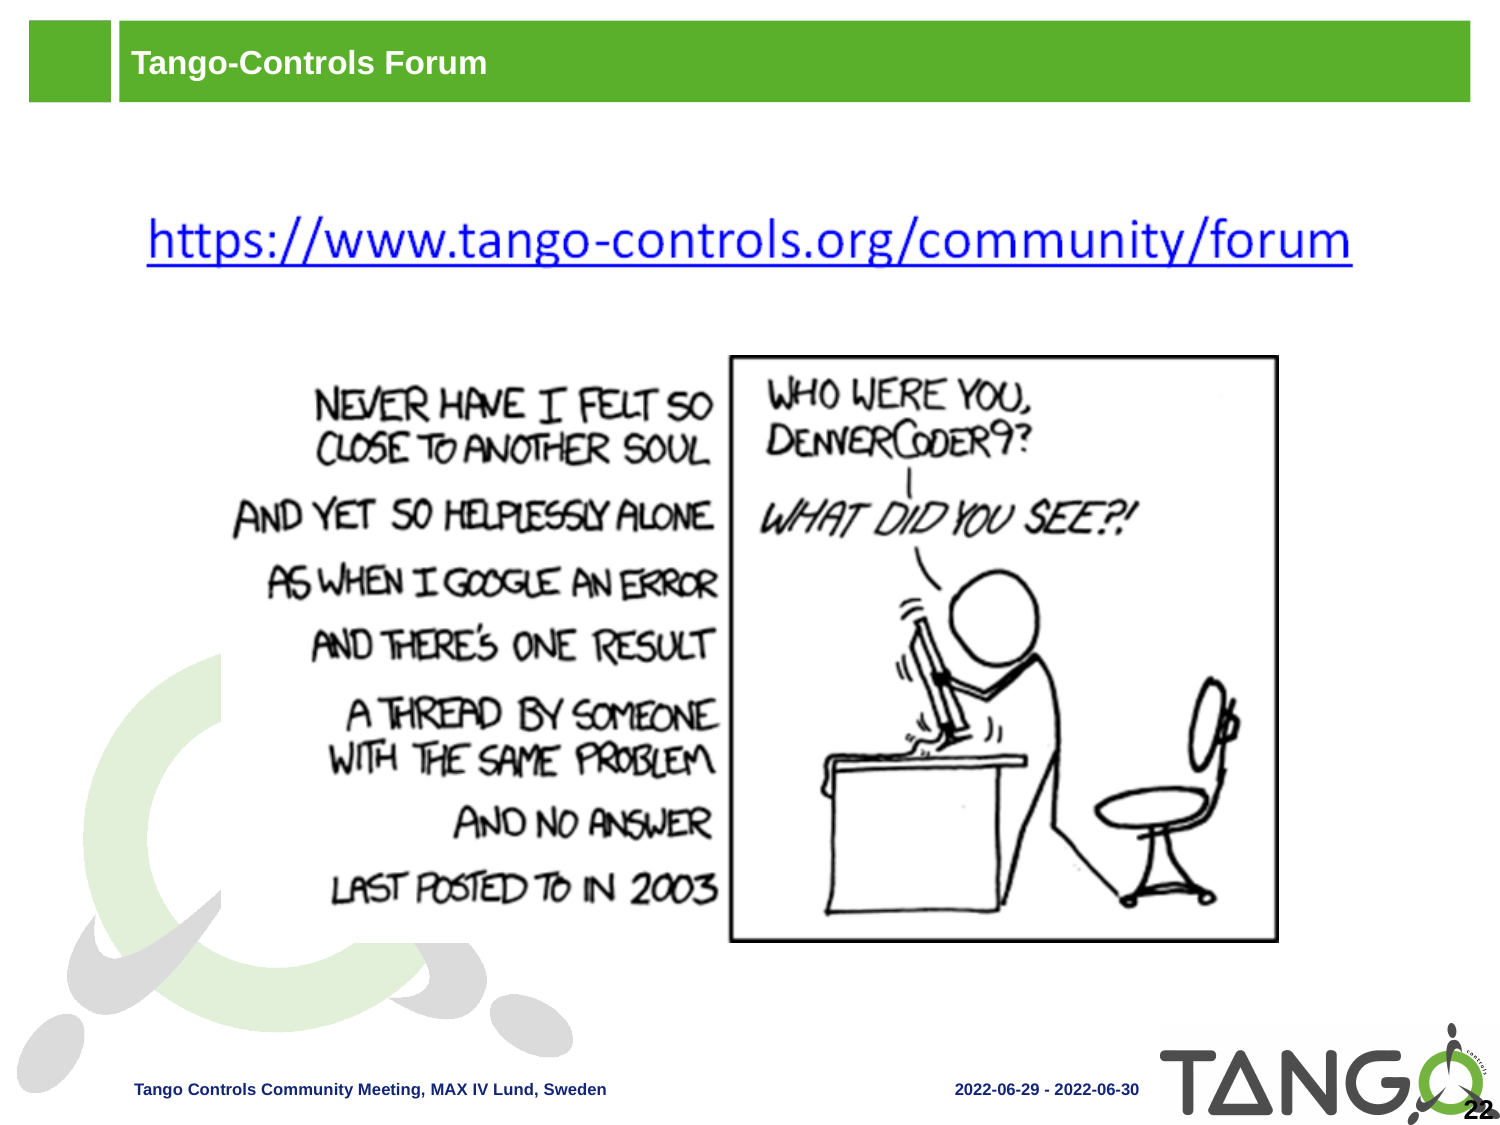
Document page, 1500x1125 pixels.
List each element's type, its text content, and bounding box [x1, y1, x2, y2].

picture [17, 355, 1279, 1093]
picture [75, 187, 1425, 310]
slide_number <number> [1403, 1038, 1494, 1125]
title Tango-Controls Forum [119, 20, 1471, 103]
picture [1160, 1023, 1500, 1125]
